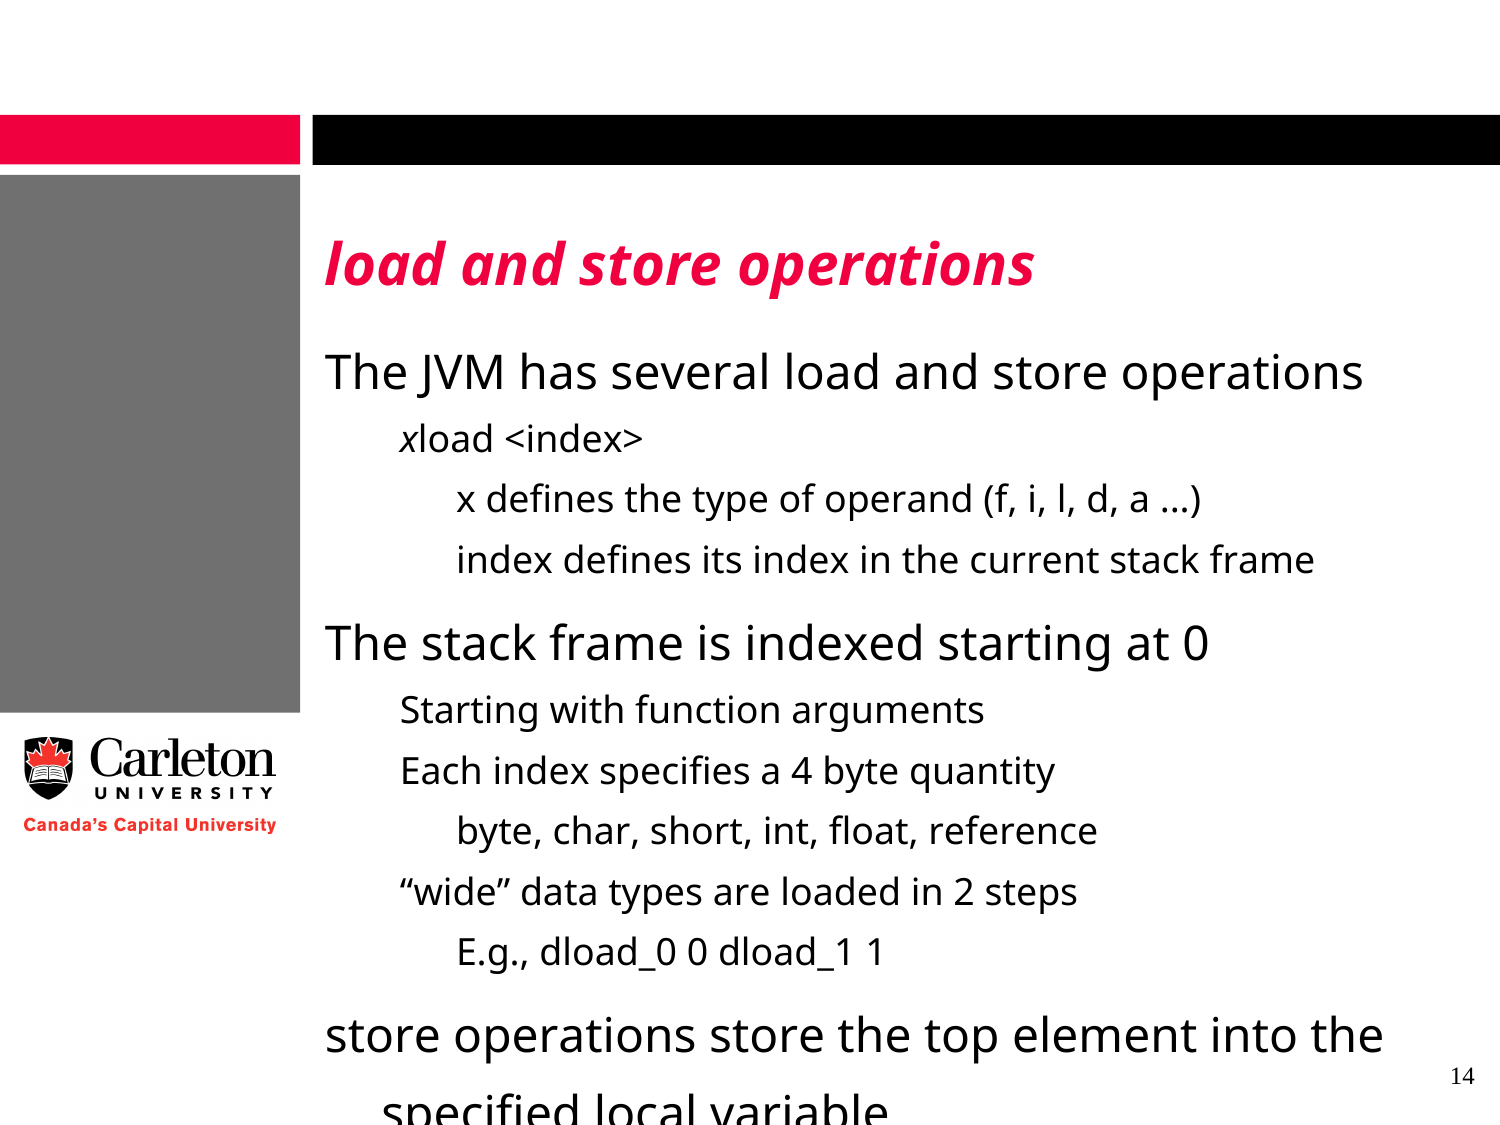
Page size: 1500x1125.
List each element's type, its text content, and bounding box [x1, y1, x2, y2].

title load and store operations [324, 194, 1450, 324]
picture [24, 737, 276, 834]
list The JVM has several load and store operations xload <index> x defines the type of operand (f, i, l, d, a ...) index defines its index in the current stack frame The stack frame is indexed starting at 0 Starting with function arguments Each index specifies a 4 byte quantity byte, char, short, int, float, reference “wide” data types are loaded in 2 steps E.g., dload_0 0 dload_1 1 store operations store the top element into the specified local variable [324, 324, 1450, 1096]
